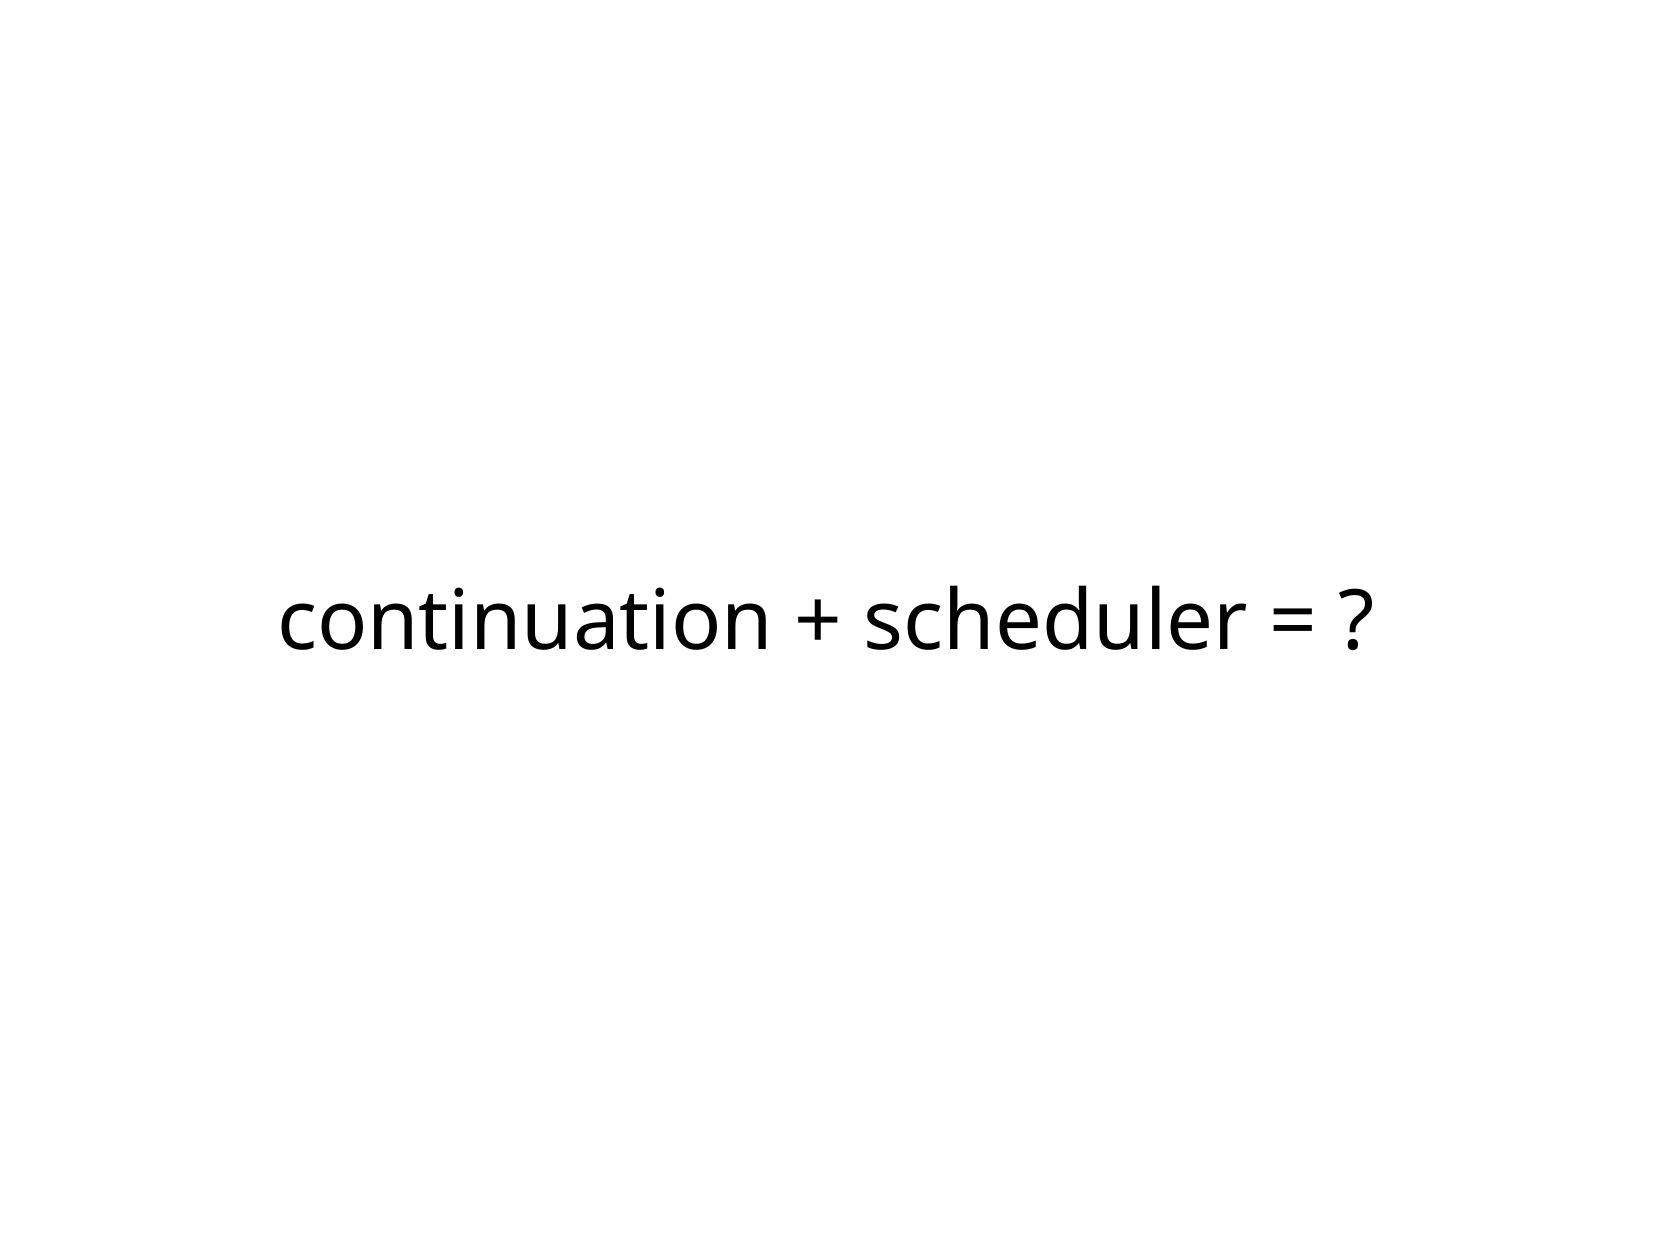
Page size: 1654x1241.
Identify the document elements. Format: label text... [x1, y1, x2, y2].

subtitle continuation + scheduler = ? [82, 49, 1571, 1186]
